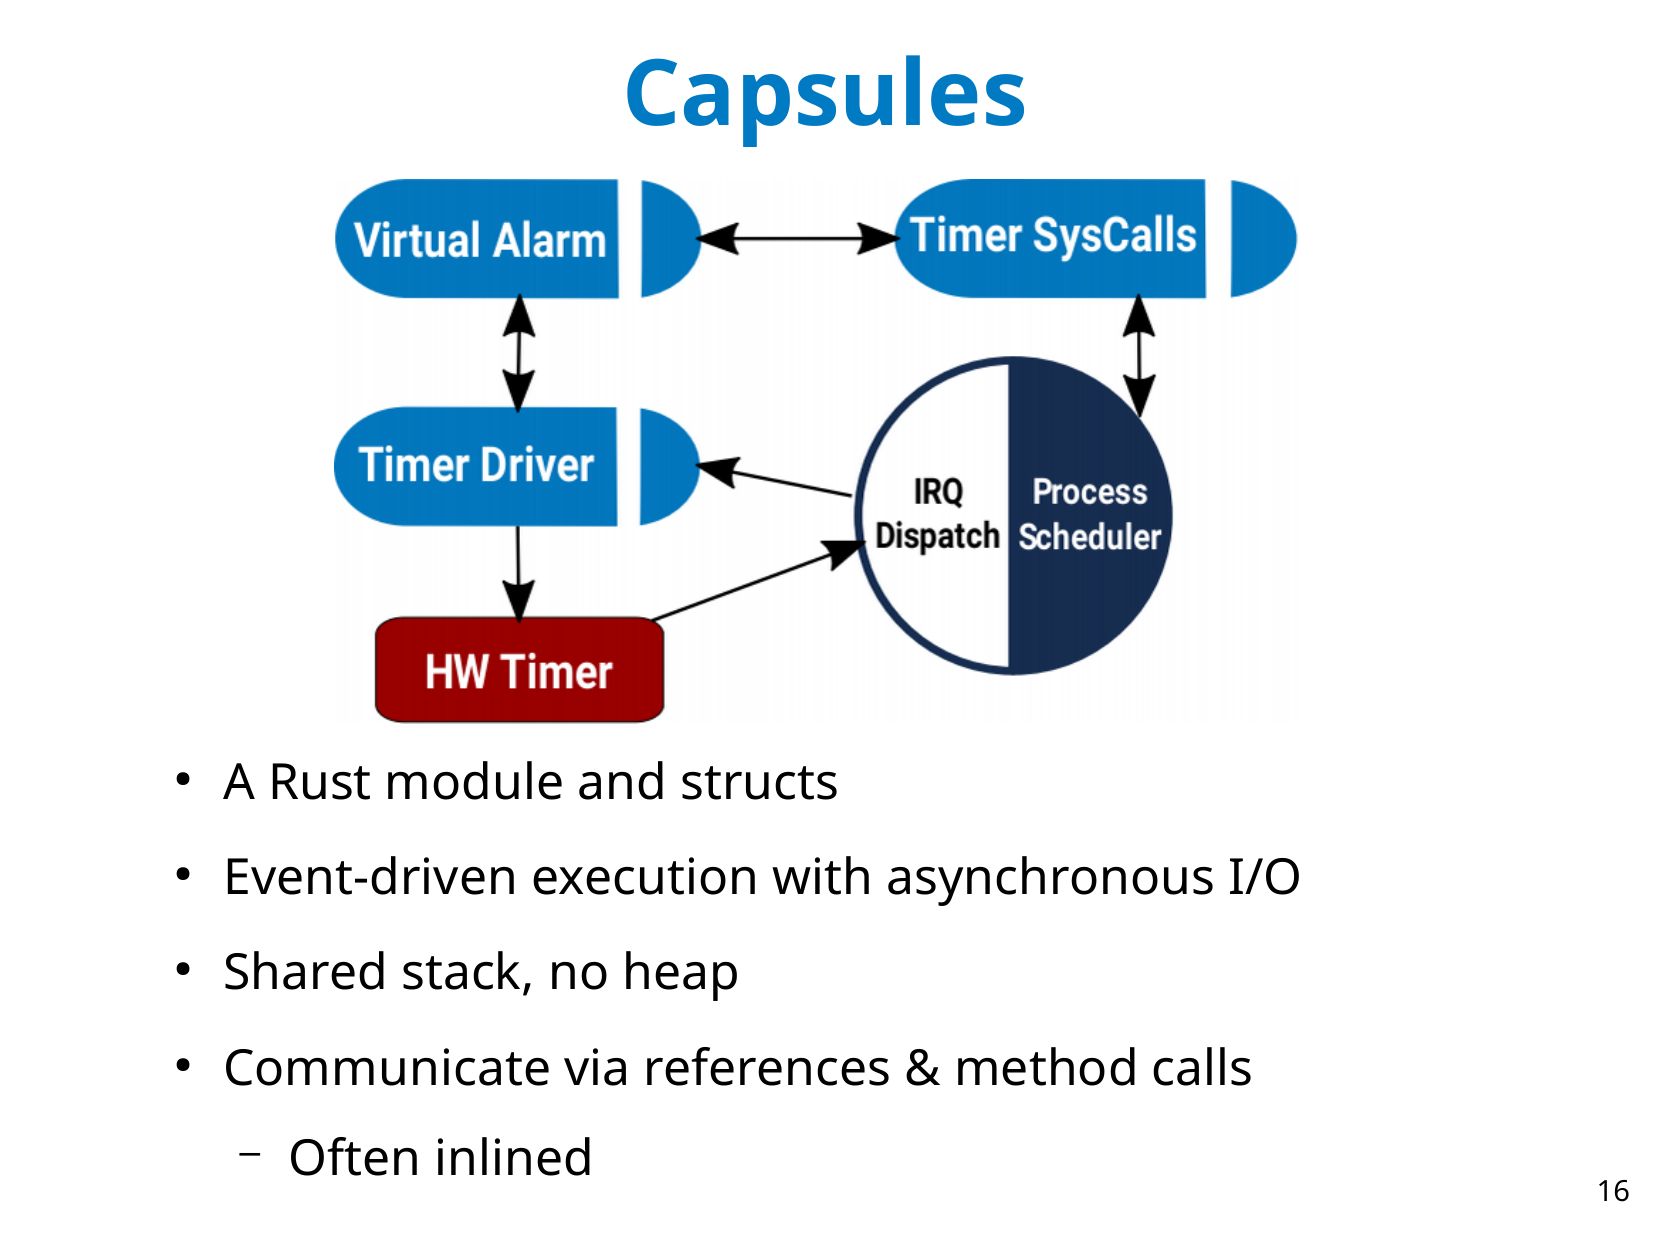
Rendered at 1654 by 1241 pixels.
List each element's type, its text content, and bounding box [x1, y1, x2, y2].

picture [334, 179, 1302, 724]
list A Rust module and structs Event-driven execution with asynchronous I/O Shared stack, no heap Communicate via references & method calls Often inlined [158, 745, 1524, 1190]
text_box Capsules [0, 0, 1651, 181]
